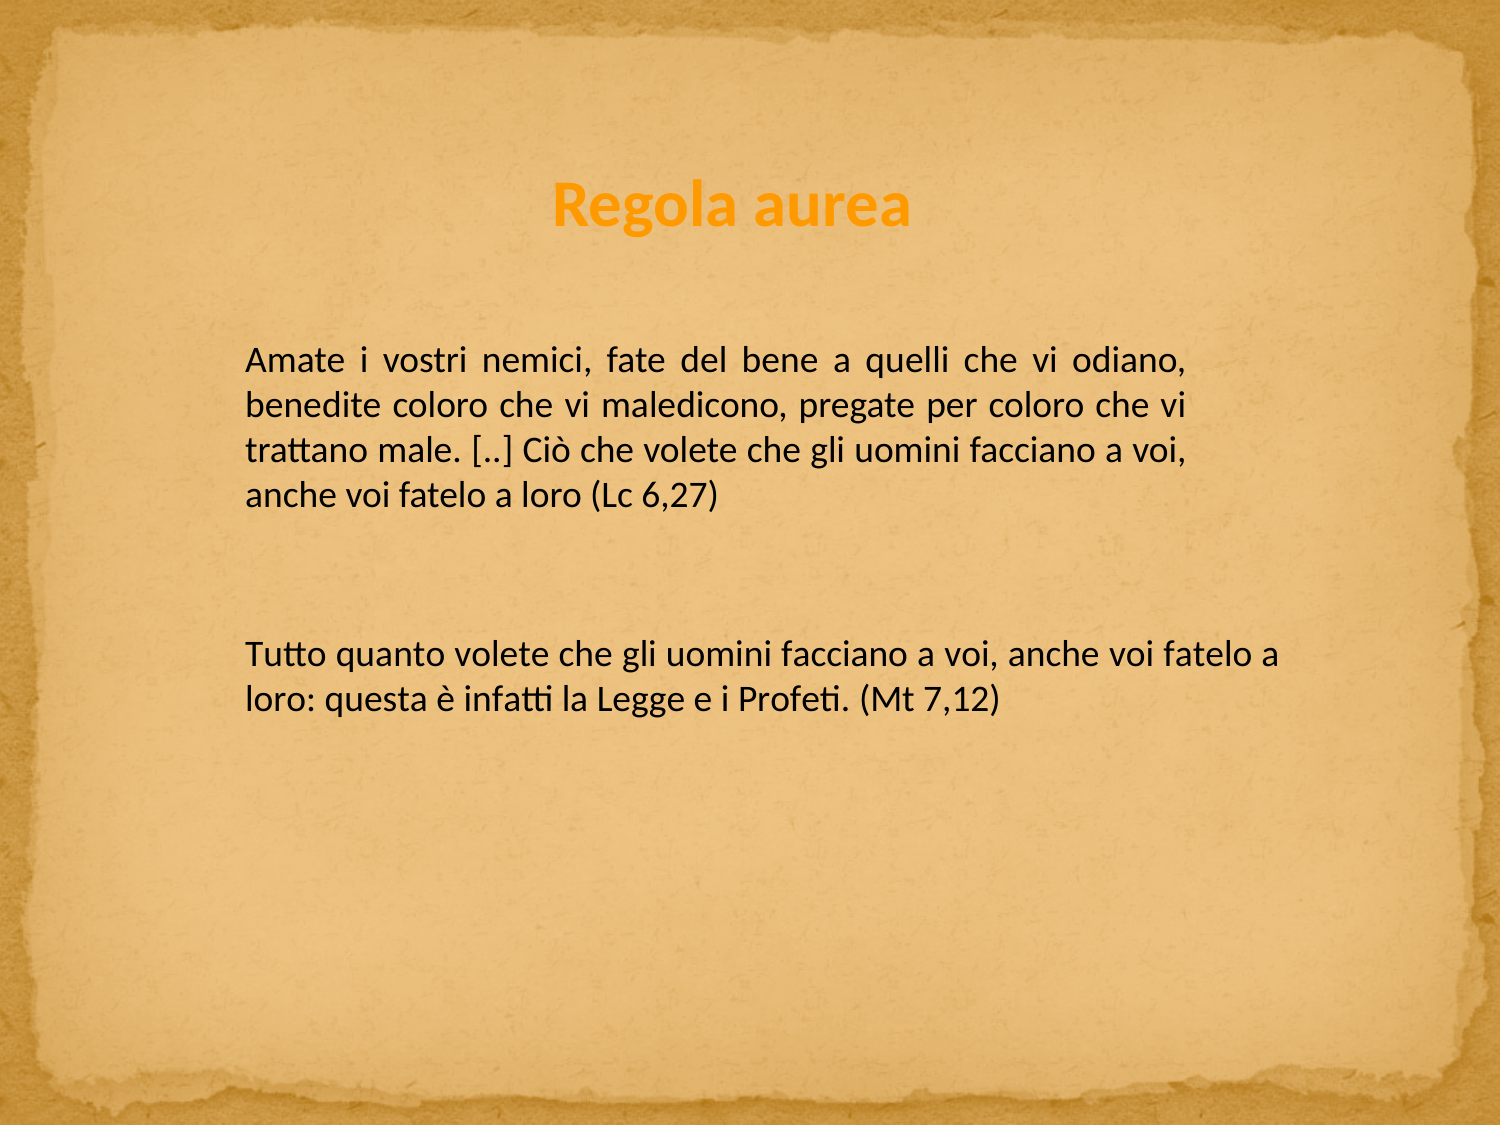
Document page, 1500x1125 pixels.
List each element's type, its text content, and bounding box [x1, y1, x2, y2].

text_box Amate i vostri nemici, fate del bene a quelli che vi odiano, benedite coloro che vi maledicono, pregate per coloro che vi trattano male. [..] Ciò che volete che gli uomini facciano a voi, anche voi fatelo a loro (Lc 6,27) [230, 326, 1270, 524]
text_box Regola aurea [537, 151, 963, 248]
text_box Tutto quanto volete che gli uomini facciano a voi, anche voi fatelo a loro: questa è infatti la Legge e i Profeti. (Mt 7,12) [230, 621, 1317, 727]
